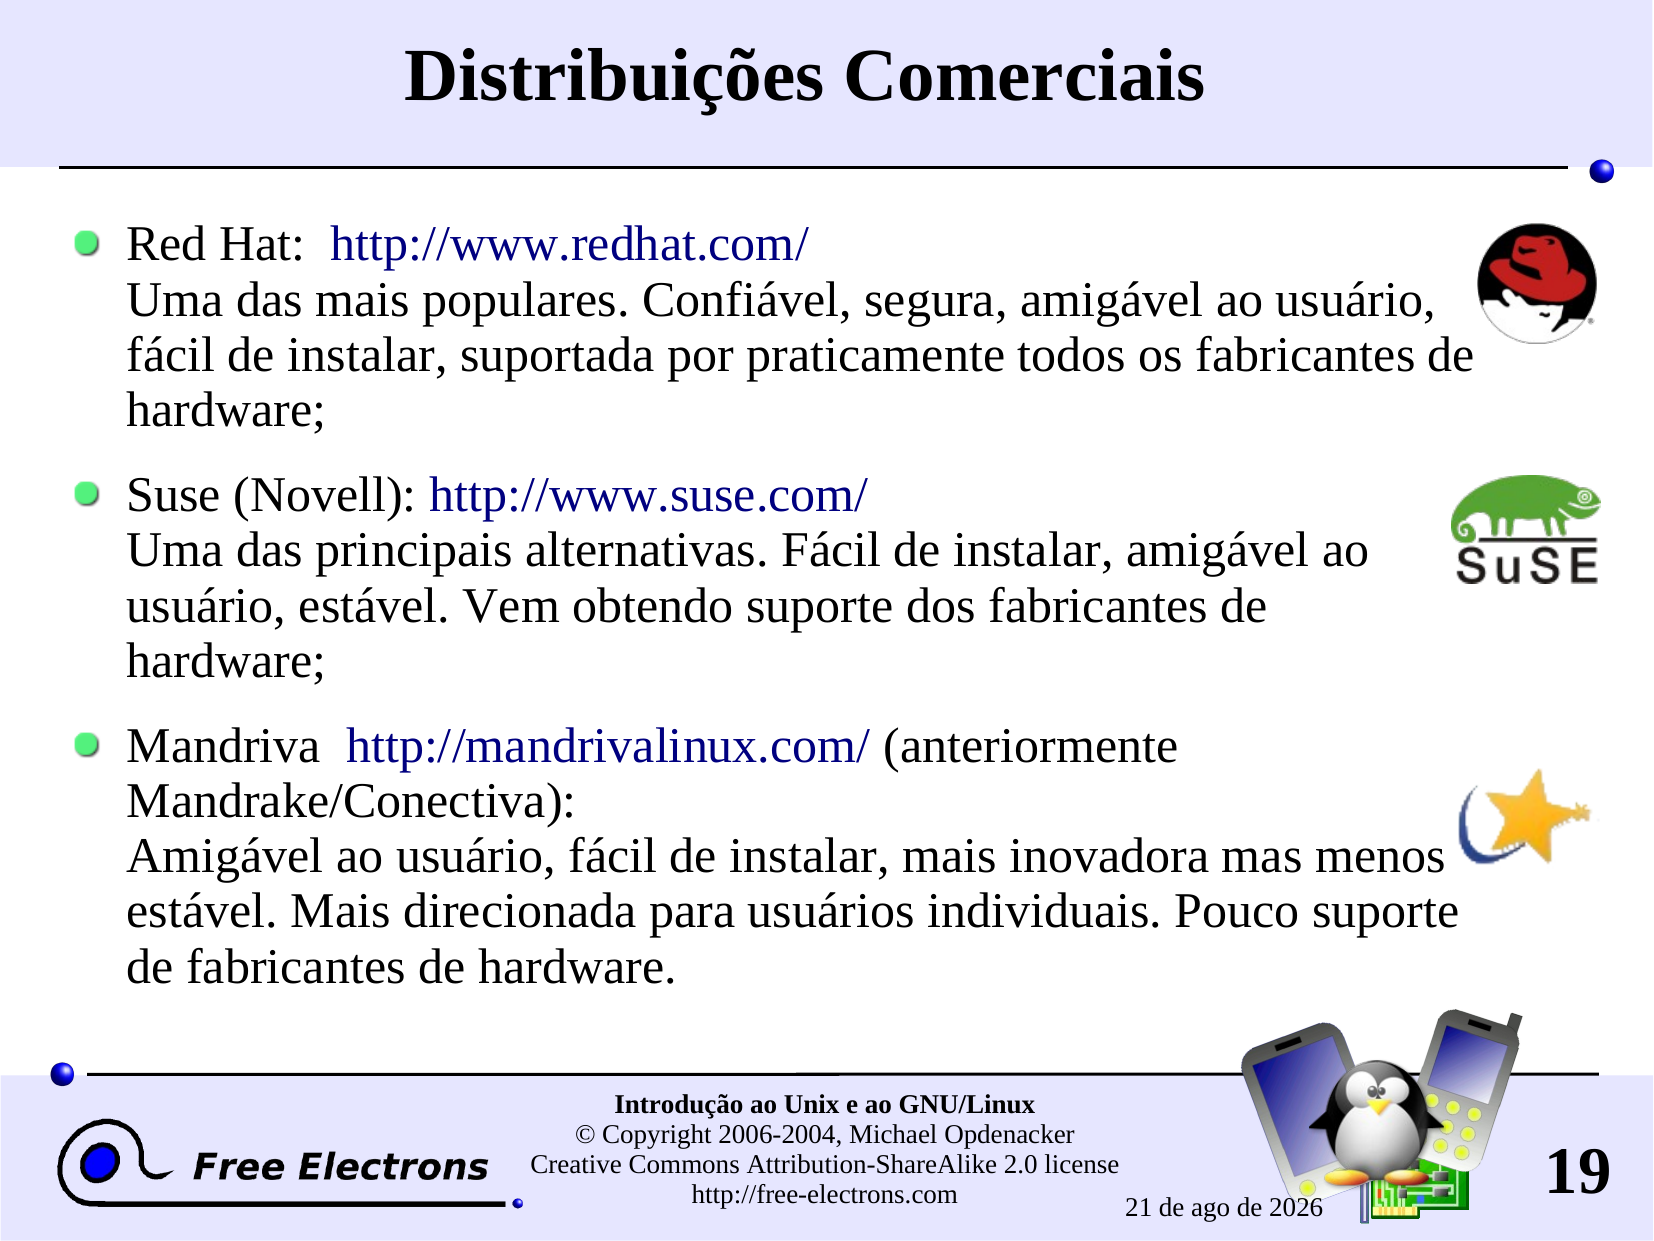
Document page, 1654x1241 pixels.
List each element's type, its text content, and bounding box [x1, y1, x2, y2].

picture [1451, 475, 1601, 584]
picture [1229, 994, 1537, 1241]
picture [50, 1108, 527, 1216]
picture [1285, 1199, 1292, 1215]
title Distribuições Comerciais [60, 12, 1551, 138]
picture [1477, 222, 1598, 345]
list Red Hat: http://www.redhat.com/ Uma das mais populares. Confiável, segura, amigável ao usuário, fácil de instalar, suportada por praticamente todos os fabricantes de hardware; Suse (Novell): http://www.suse.com/ Uma das principais alternativas. Fácil de instalar, amigável ao usuário, estável. Vem obtendo suporte dos fabricantes de hardware; Mandriva http://mandrivalinux.com/ (anteriormente Mandrake/Conectiva): Amigável ao usuário, fácil de instalar, mais inovadora mas menos estável. Mais direcionada para usuários individuais. Pouco suporte de fabricantes de hardware. [55, 216, 1477, 1062]
picture [1438, 741, 1607, 905]
